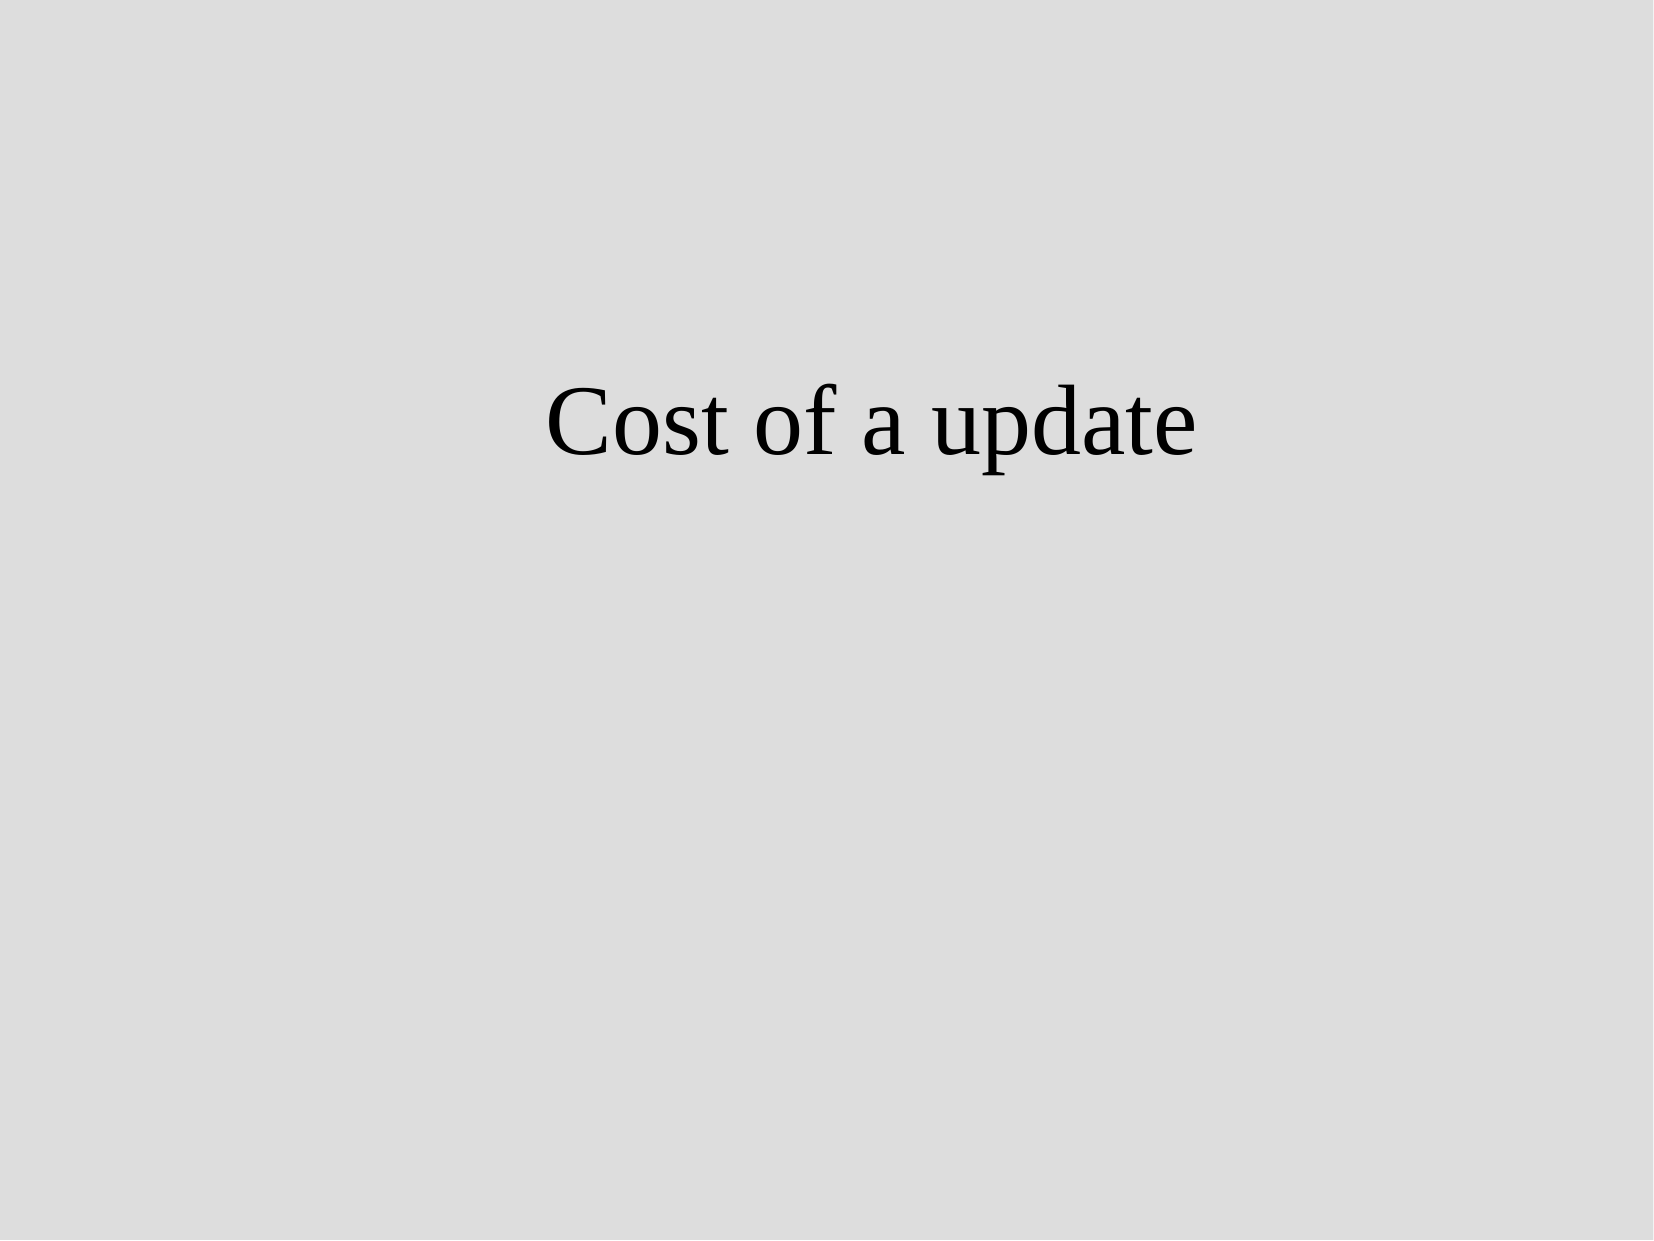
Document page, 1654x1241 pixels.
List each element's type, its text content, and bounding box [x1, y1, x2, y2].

subtitle [82, 49, 1571, 1010]
text_box Cost of a update [271, 357, 1473, 484]
